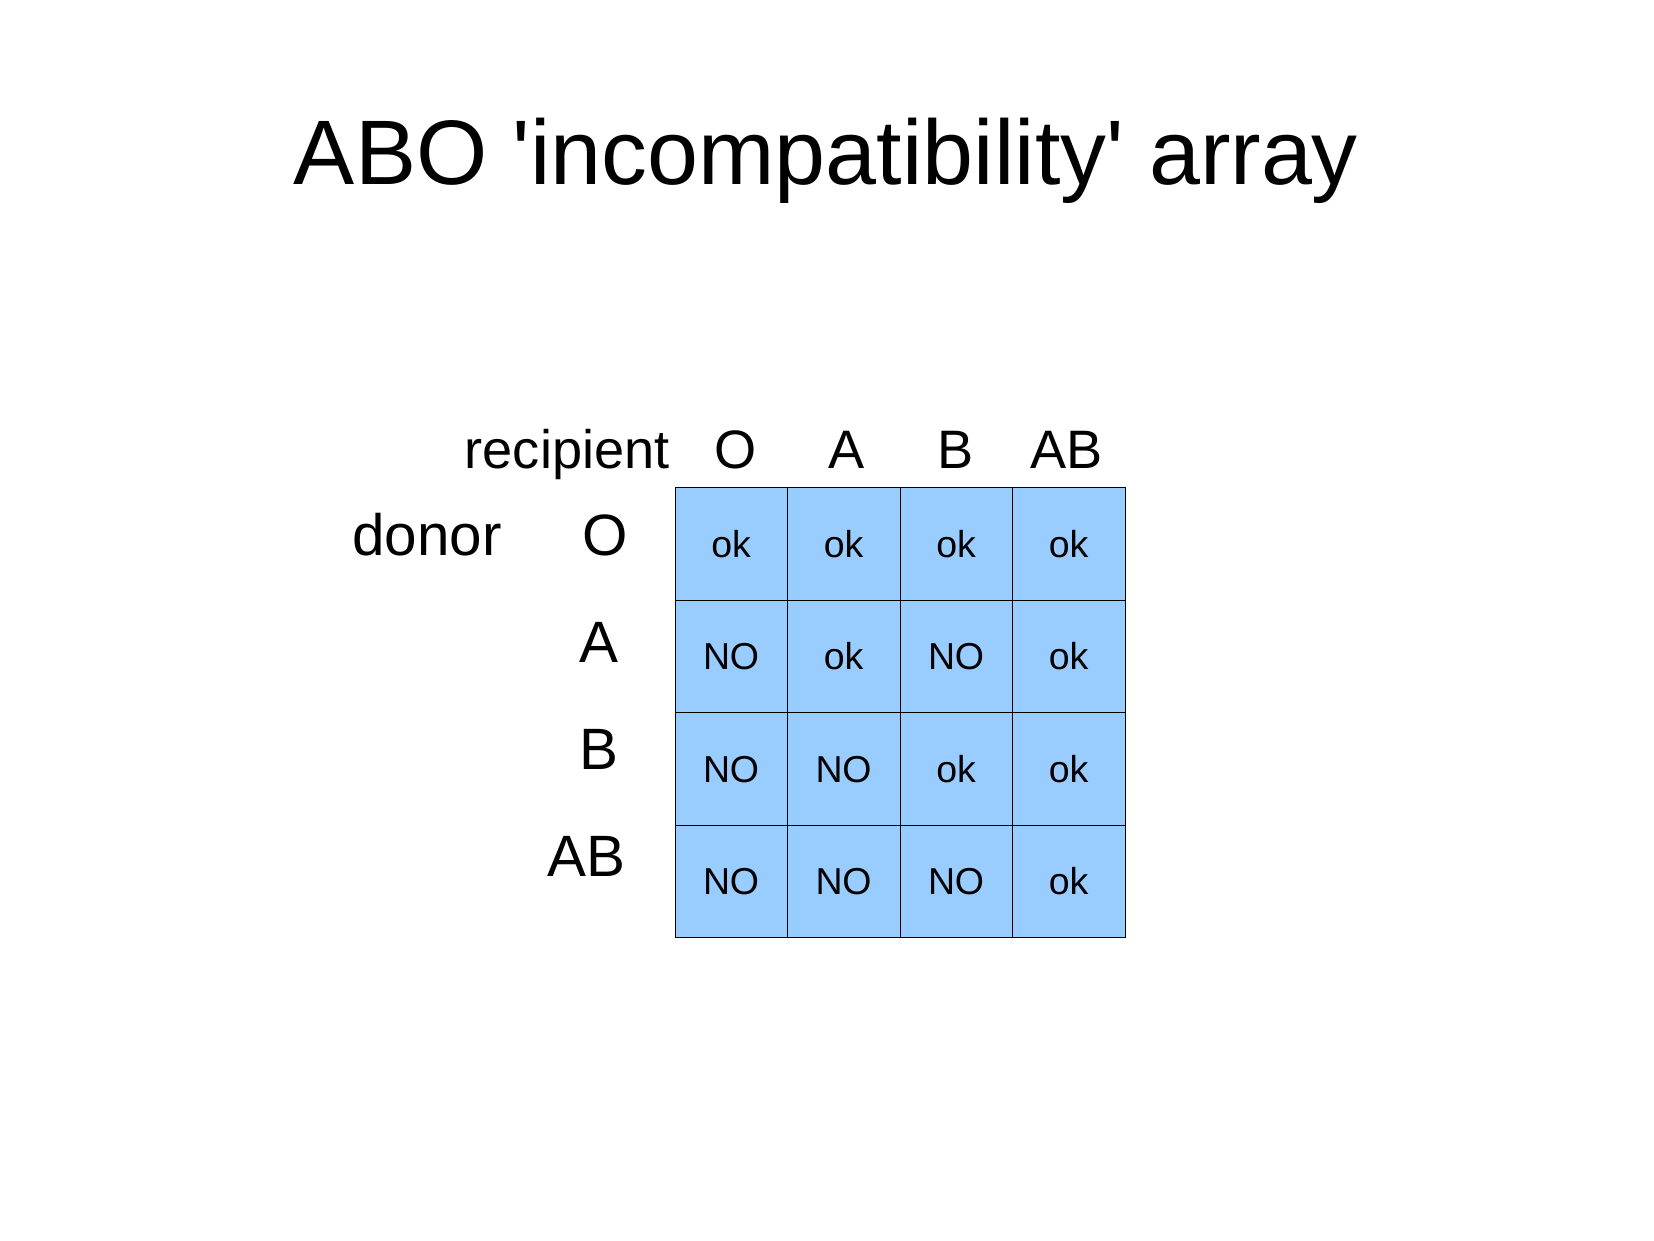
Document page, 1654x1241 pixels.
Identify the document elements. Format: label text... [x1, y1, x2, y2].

text_box NO [900, 825, 1012, 938]
text_box ok [1012, 712, 1126, 825]
text_box ok [787, 488, 900, 600]
text_box donor O A B AB [337, 429, 644, 938]
text_box NO [675, 600, 787, 712]
title ABO 'incompatibility' array [82, 56, 1571, 250]
text_box ok [900, 488, 1012, 600]
text_box ok [900, 712, 1012, 825]
text_box NO [675, 825, 787, 938]
text_box NO [787, 712, 900, 825]
text_box ok [787, 600, 900, 712]
text_box NO [675, 712, 787, 825]
text_box ok [1012, 600, 1126, 712]
text_box NO [900, 600, 1012, 712]
text_box ok [1012, 825, 1126, 938]
text_box ok [1012, 487, 1126, 600]
text_box recipient O A B AB [450, 412, 1119, 488]
text_box NO [787, 825, 900, 938]
text_box ok [675, 488, 787, 600]
